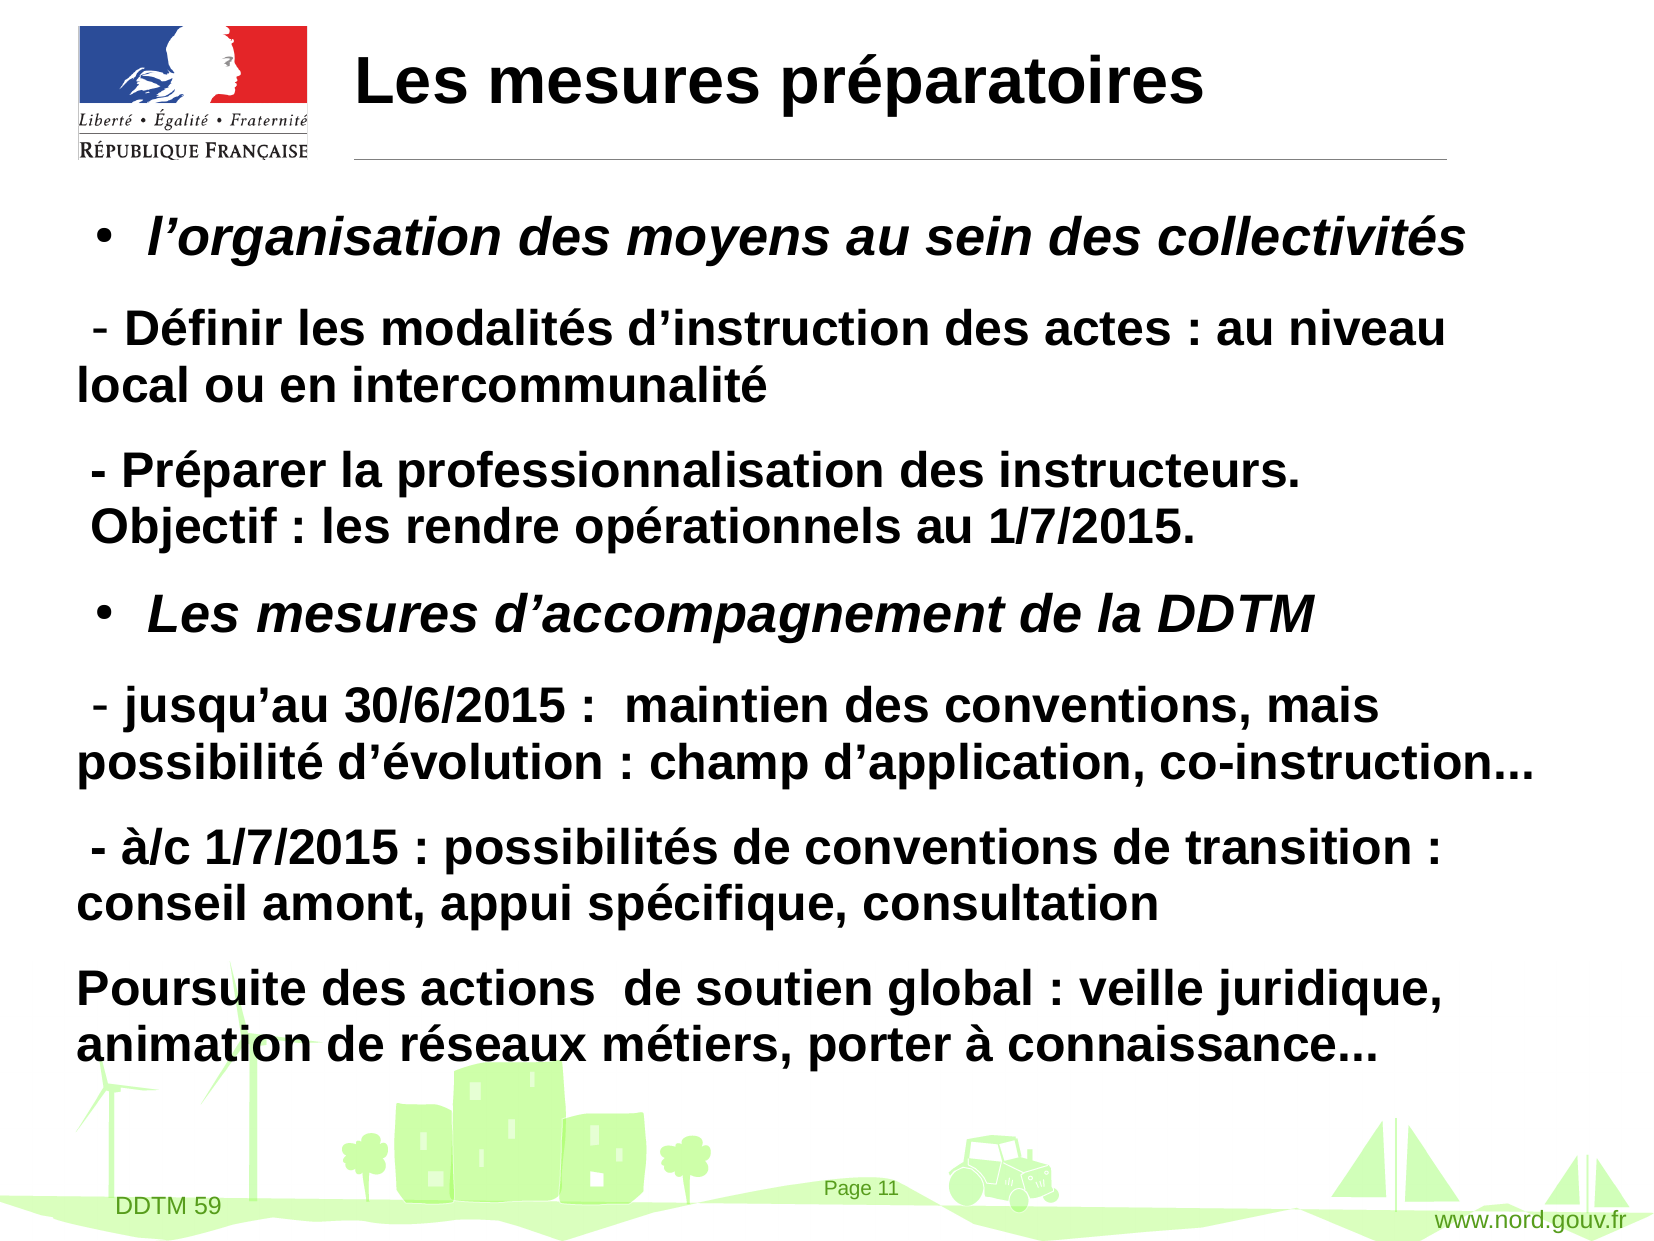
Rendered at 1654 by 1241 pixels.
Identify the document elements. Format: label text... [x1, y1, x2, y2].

list l’organisation des moyens au sein des collectivités - Définir les modalités d’instruction des actes : au niveau local ou en intercommunalité - Préparer la professionnalisation des instructeurs. Objectif : les rendre opérationnels au 1/7/2015. Les mesures d’accompagnement de la DDTM - jusqu’au 30/6/2015 : maintien des conventions, mais possibilité d’évolution : champ d’application, co-instruction... - à/c 1/7/2015 : possibilités de conventions de transition : conseil amont, appui spécifique, consultation Poursuite des actions de soutien global : veille juridique, animation de réseaux métiers, porter à connaissance... [76, 206, 1565, 1084]
picture [0, 961, 1654, 1241]
title Les mesures préparatoires [354, 31, 1571, 130]
